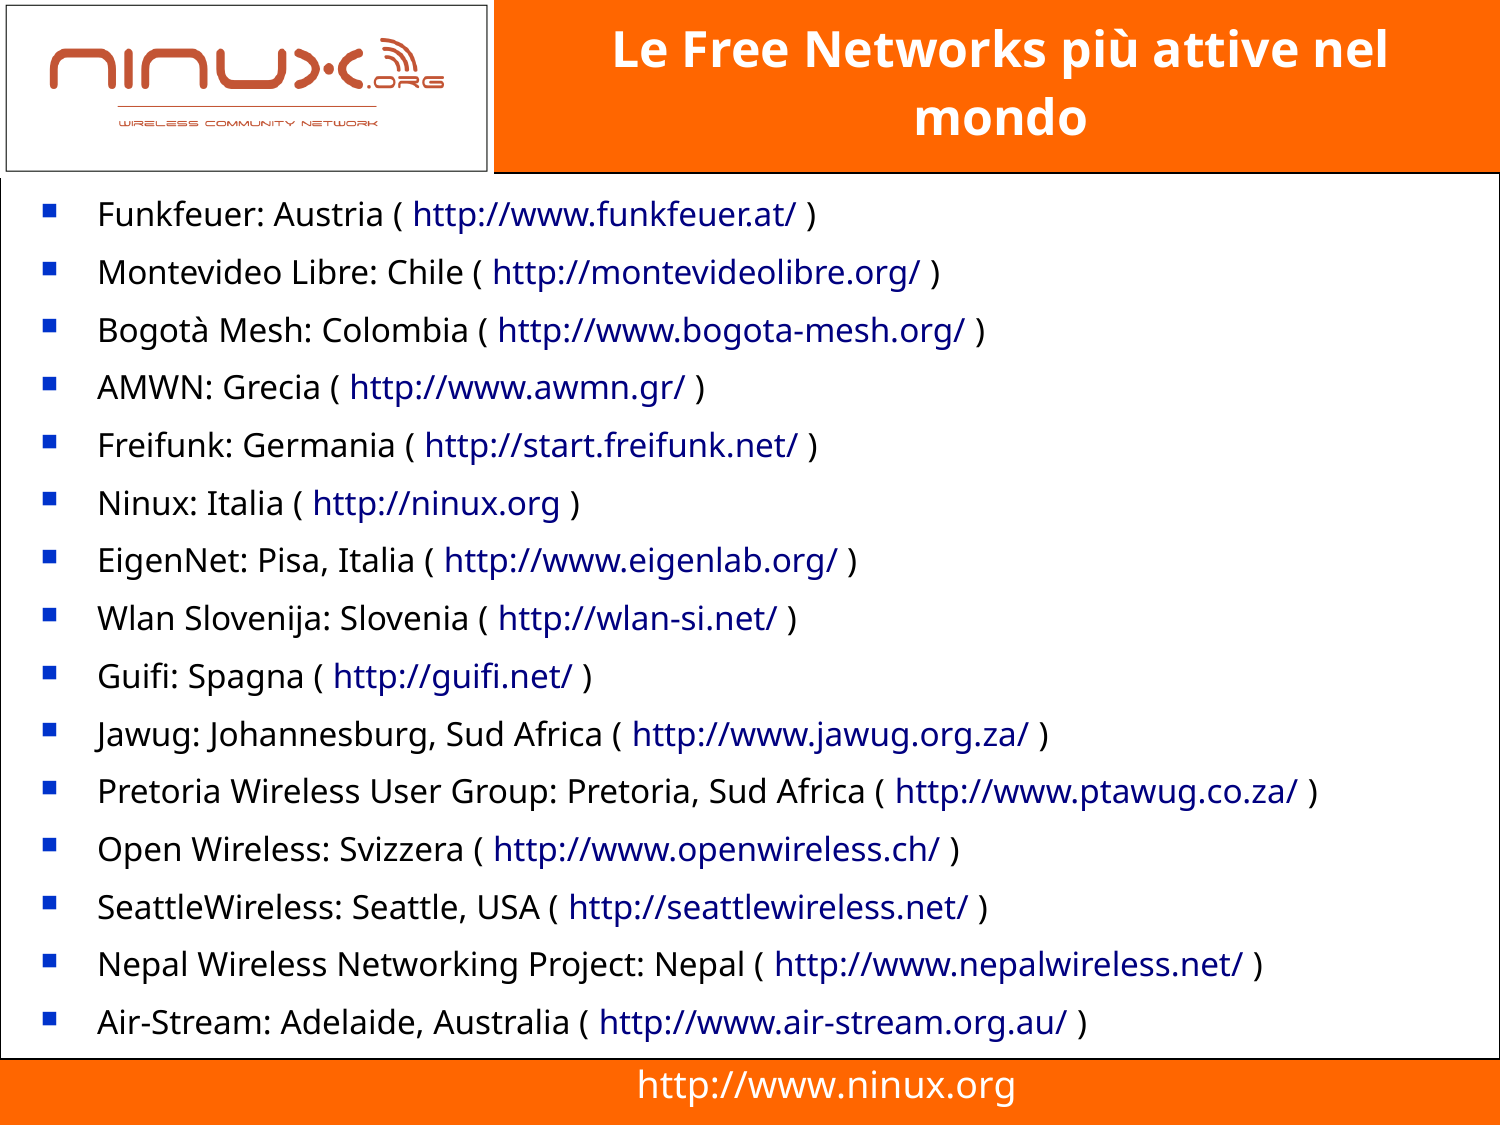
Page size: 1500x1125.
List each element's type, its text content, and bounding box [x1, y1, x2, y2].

list Funkfeuer: Austria ( http://www.funkfeuer.at/ ) Montevideo Libre: Chile ( http://montevideolibre.org/ ) Bogotà Mesh: Colombia ( http://www.bogota-mesh.org/ ) AMWN: Grecia ( http://www.awmn.gr/ ) Freifunk: Germania ( http://start.freifunk.net/ ) Ninux: Italia ( http://ninux.org ) EigenNet: Pisa, Italia ( http://www.eigenlab.org/ ) Wlan Slovenija: Slovenia ( http://wlan-si.net/ ) Guifi: Spagna ( http://guifi.net/ ) Jawug: Johannesburg, Sud Africa ( http://www.jawug.org.za/ ) Pretoria Wireless User Group: Pretoria, Sud Africa ( http://www.ptawug.co.za/ ) Open Wireless: Svizzera ( http://www.openwireless.ch/ ) SeattleWireless: Seattle, USA ( http://seattlewireless.net/ ) Nepal Wireless Networking Project: Nepal ( http://www.nepalwireless.net/ ) Air-Stream: Adelaide, Australia ( http://www.air-stream.org.au/ ) [25, 183, 1447, 1059]
title Le Free Networks più attive nel mondo [501, 0, 1500, 165]
picture [0, 0, 494, 178]
text_box http://www.ninux.org [621, 1053, 1159, 1125]
